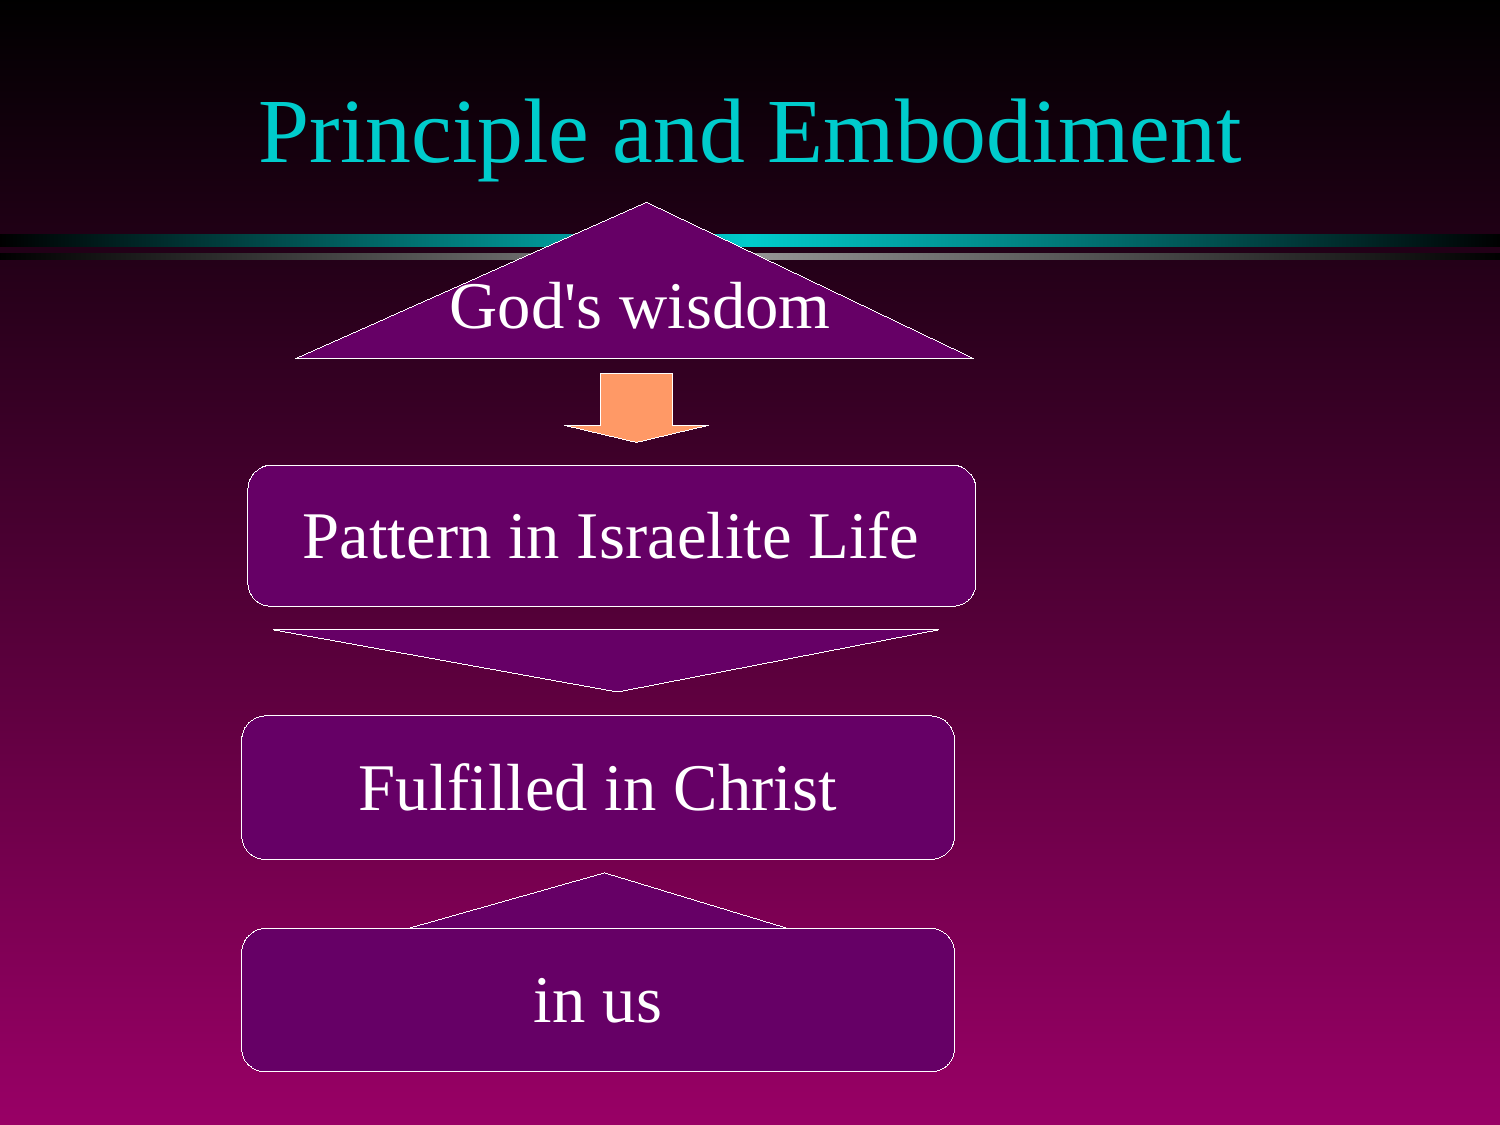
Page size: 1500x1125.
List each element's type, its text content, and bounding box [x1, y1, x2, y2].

text_box [564, 373, 709, 443]
text_box [409, 872, 787, 928]
text_box God's wisdom [295, 202, 974, 359]
text_box Pattern in Israelite Life [247, 465, 976, 607]
text_box [273, 629, 939, 692]
text_box in us [241, 928, 955, 1072]
title Principle and Embodiment [114, 37, 1388, 225]
text_box Fulfilled in Christ [241, 715, 955, 860]
